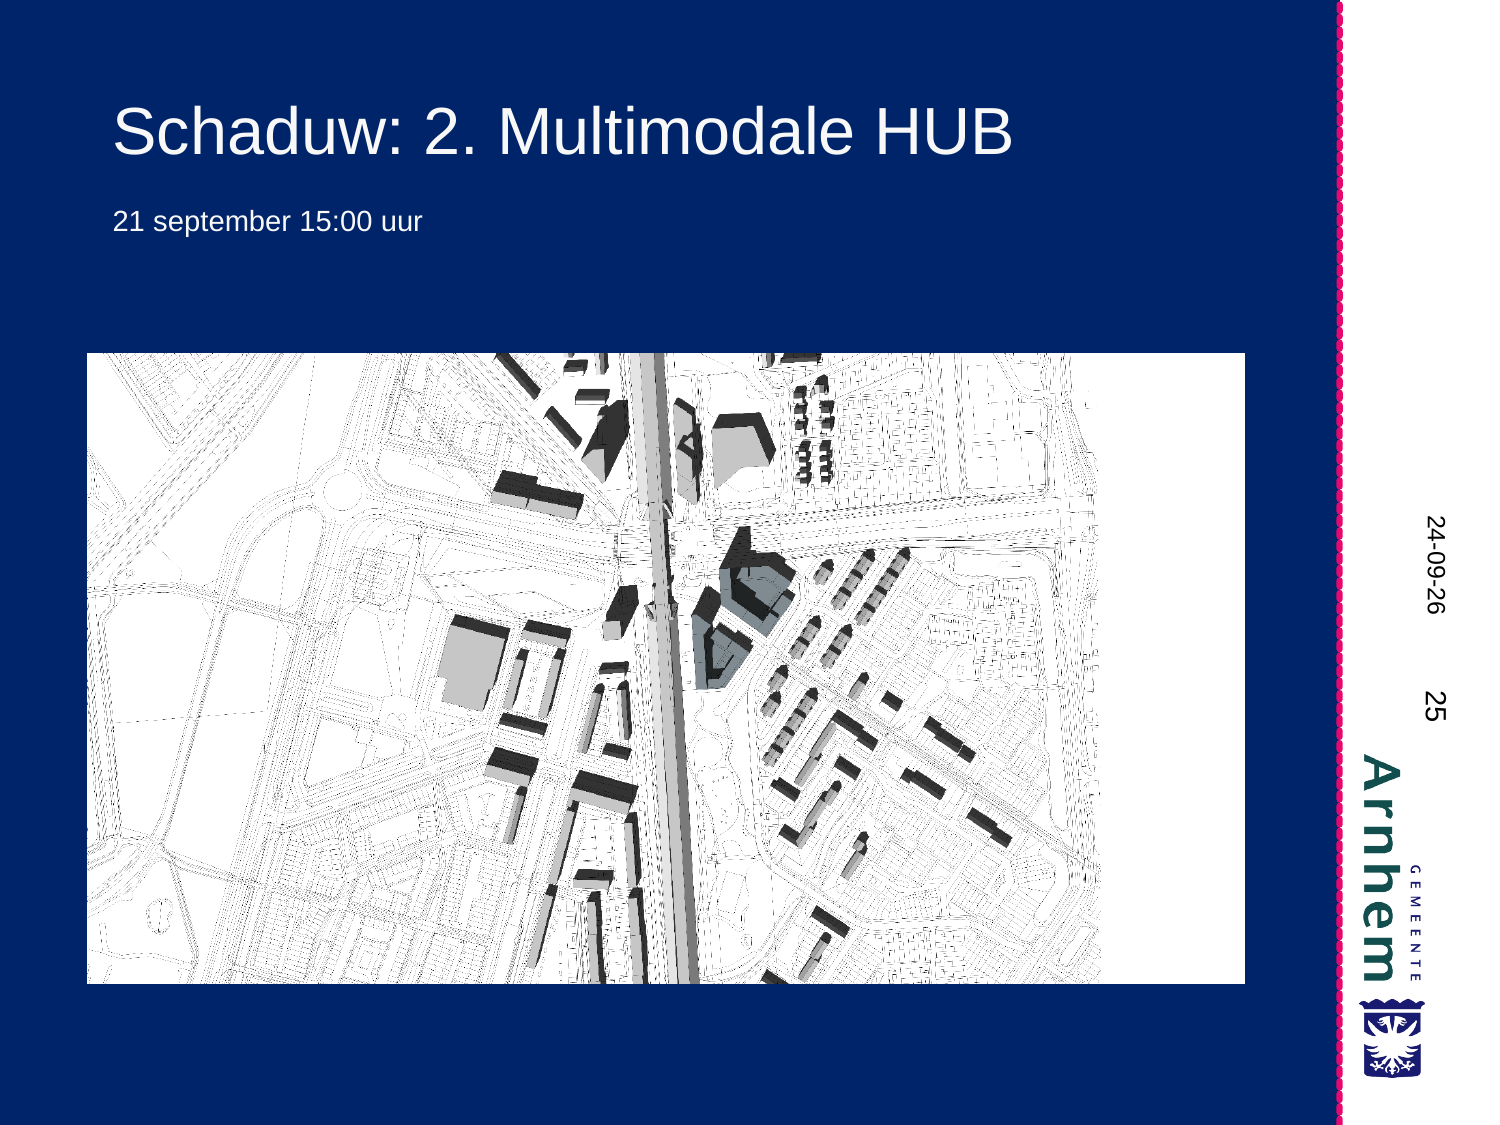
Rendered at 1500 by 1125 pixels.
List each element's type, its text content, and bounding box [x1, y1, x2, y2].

text_box Schaduw: 2. Multimodale HUB 21 september 15:00 uur [112, 87, 1270, 251]
picture [87, 353, 1245, 984]
text_box 15-2-2022 [1410, 500, 1461, 688]
text_box 25 [1412, 675, 1463, 751]
